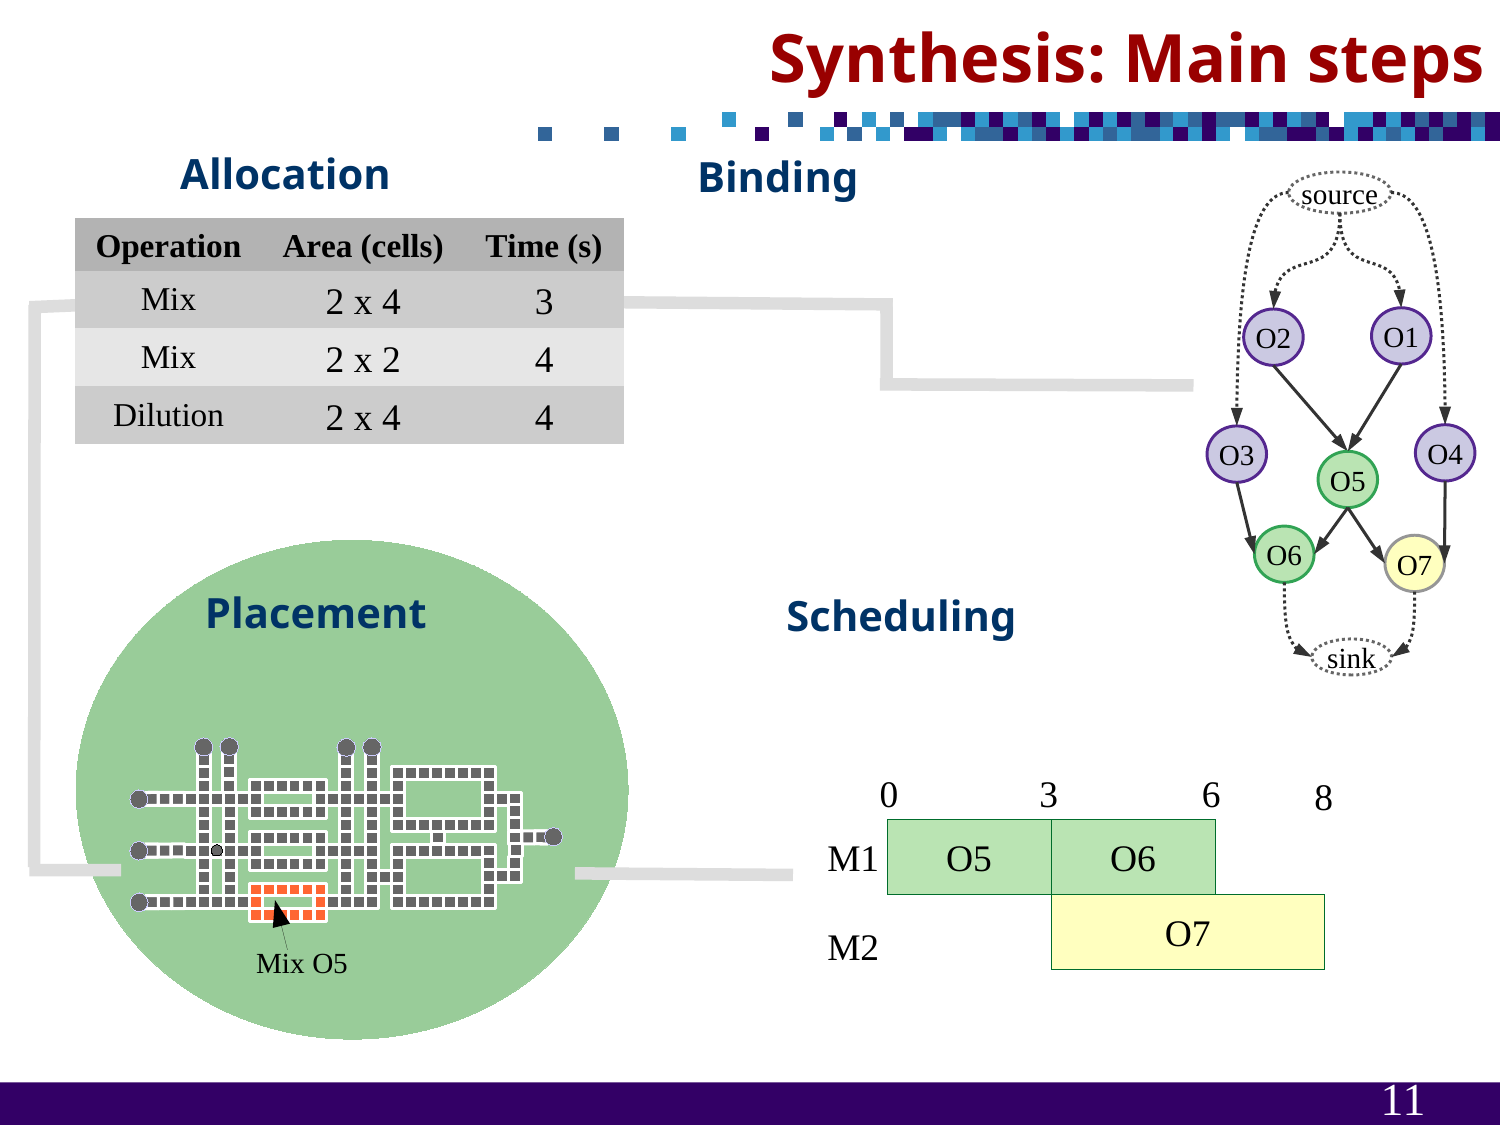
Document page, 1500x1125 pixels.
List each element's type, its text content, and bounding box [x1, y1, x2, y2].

table_cell 4 [464, 328, 624, 386]
text_box 0 [864, 762, 925, 823]
text_box [76, 540, 629, 1040]
table_cell 2 x 2 [262, 328, 464, 386]
table_cell 2 x 4 [262, 271, 464, 328]
table_cell Mix [75, 271, 262, 328]
table_cell 2 x 4 [262, 386, 464, 444]
text_box M2 [812, 915, 925, 976]
table_cell 4 [464, 386, 624, 444]
title Synthesis: Main steps [0, 5, 1500, 106]
text_box O1 [1371, 307, 1432, 364]
text_box O5 [1318, 451, 1378, 508]
text_box O6 [1254, 526, 1315, 583]
text_box Placement [173, 584, 459, 632]
text_box Binding [683, 155, 896, 203]
table_cell Mix [75, 328, 262, 386]
text_box 8 [1299, 765, 1375, 826]
table_cell Dilution [75, 386, 262, 444]
table_header Area (cells) [262, 218, 464, 271]
text_box O2 [1243, 309, 1304, 366]
text_box 3 [1024, 762, 1100, 819]
text_box sink [1311, 638, 1392, 676]
text_box O7 [1384, 535, 1445, 592]
table_header Operation [75, 218, 262, 271]
text_box O3 [1207, 425, 1267, 483]
text_box source [1288, 171, 1391, 214]
text_box O4 [1415, 424, 1475, 481]
text_box Mix O5 [241, 937, 363, 988]
text_box 6 [1187, 762, 1263, 823]
text_box O7 [1051, 894, 1325, 970]
text_box Scheduling [740, 587, 1063, 635]
text_box Allocation [160, 145, 411, 194]
text_box M1 [812, 826, 887, 887]
table_cell 3 [464, 271, 624, 328]
text_box O6 [1051, 819, 1216, 895]
text_box O5 [887, 819, 1051, 895]
table_header Time (s) [464, 218, 624, 271]
